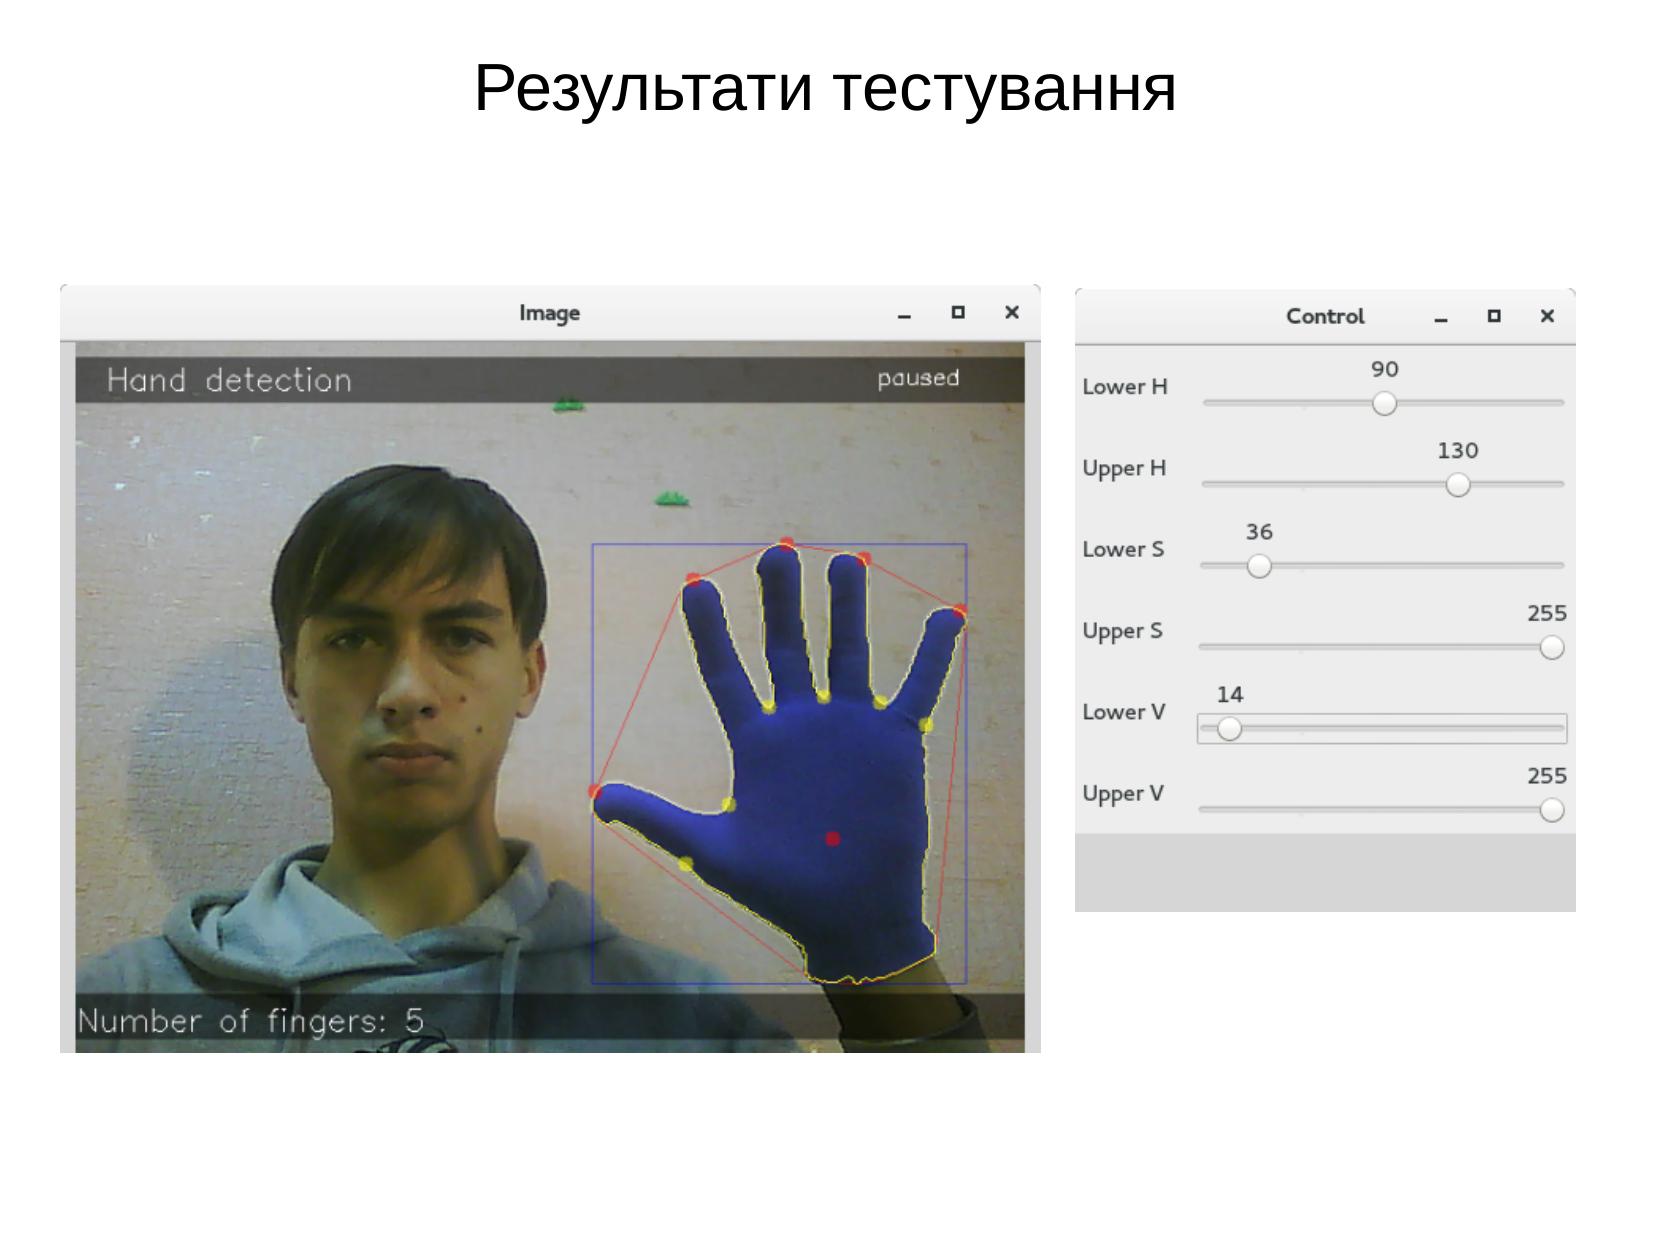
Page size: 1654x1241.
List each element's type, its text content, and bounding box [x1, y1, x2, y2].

title Результати тестування [82, 49, 1571, 257]
picture [1075, 288, 1576, 912]
picture [60, 284, 1041, 1053]
